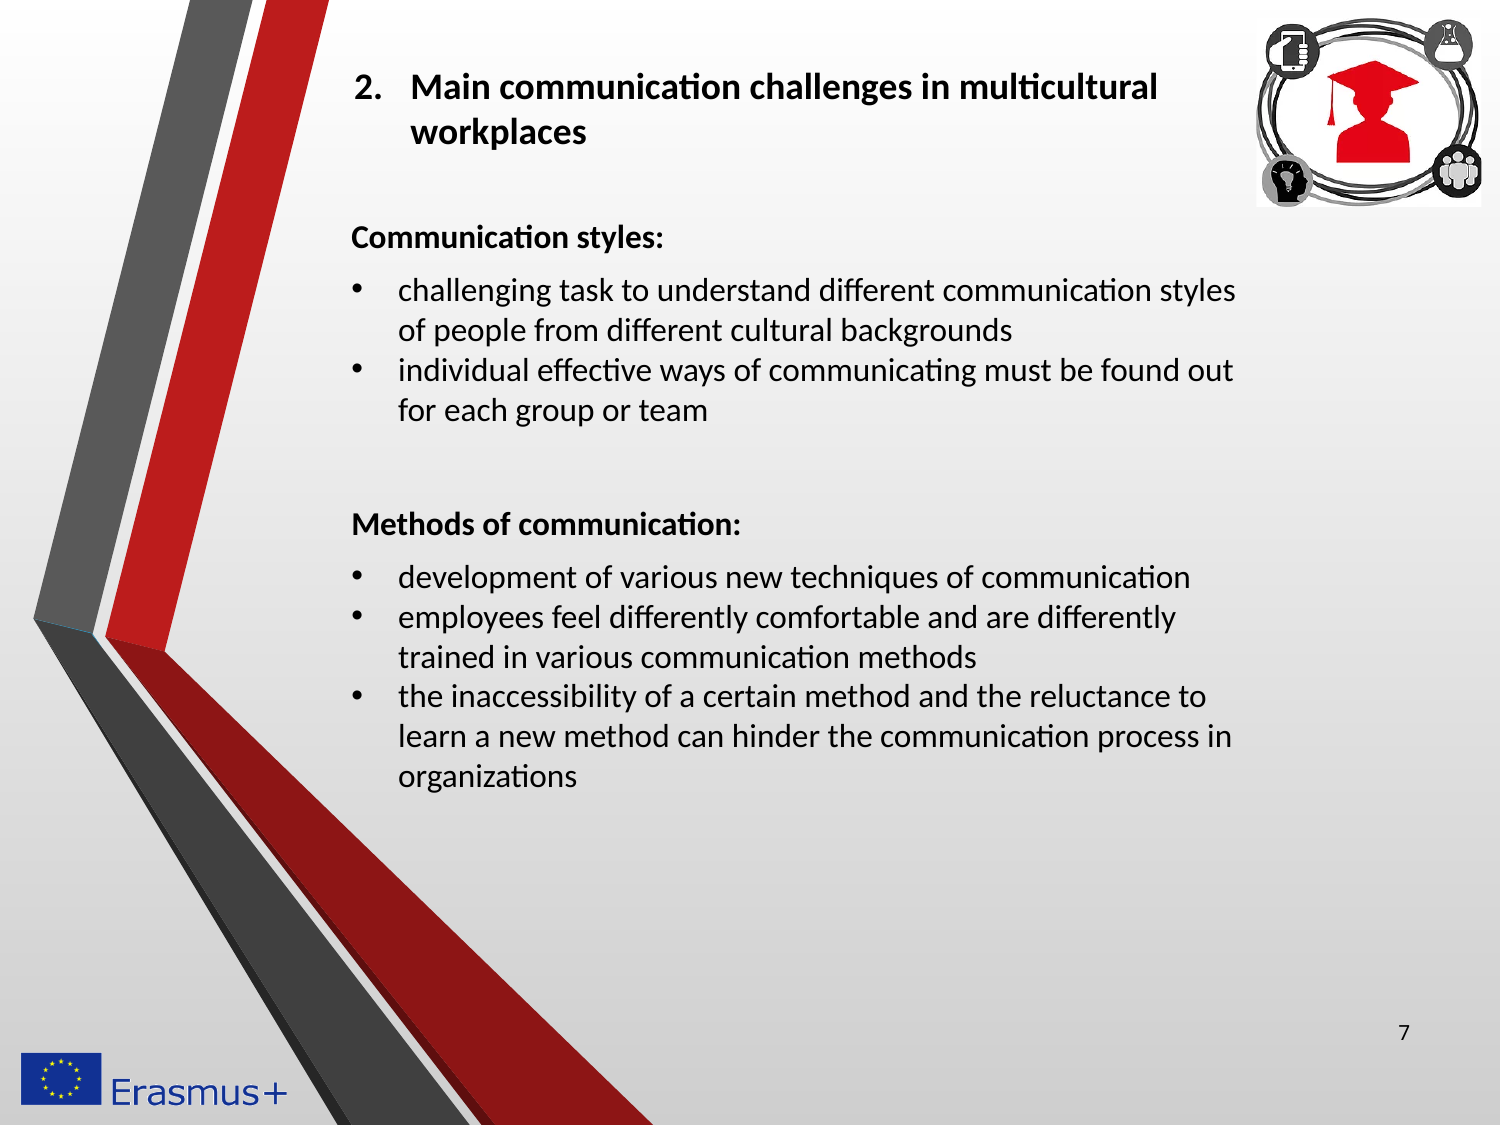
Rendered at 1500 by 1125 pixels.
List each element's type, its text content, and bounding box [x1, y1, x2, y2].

text_box Main communication challenges in multicultural workplaces [339, 54, 1249, 160]
picture [1256, 18, 1482, 207]
chart [1257, 19, 1483, 209]
picture [5, 1037, 302, 1120]
slide_number <numer> [1357, 1003, 1425, 1064]
text_box Communication styles: challenging task to understand different communication styles of people from different cultural backgrounds individual effective ways of communicating must be found out for each group or team Methods of communication: development of various new techniques of communication employees feel differently comfortable and are differently trained in various communication methods the inaccessibility of a certain method and the reluctance to learn a new method can hinder the communication process in organizations [336, 208, 1258, 802]
